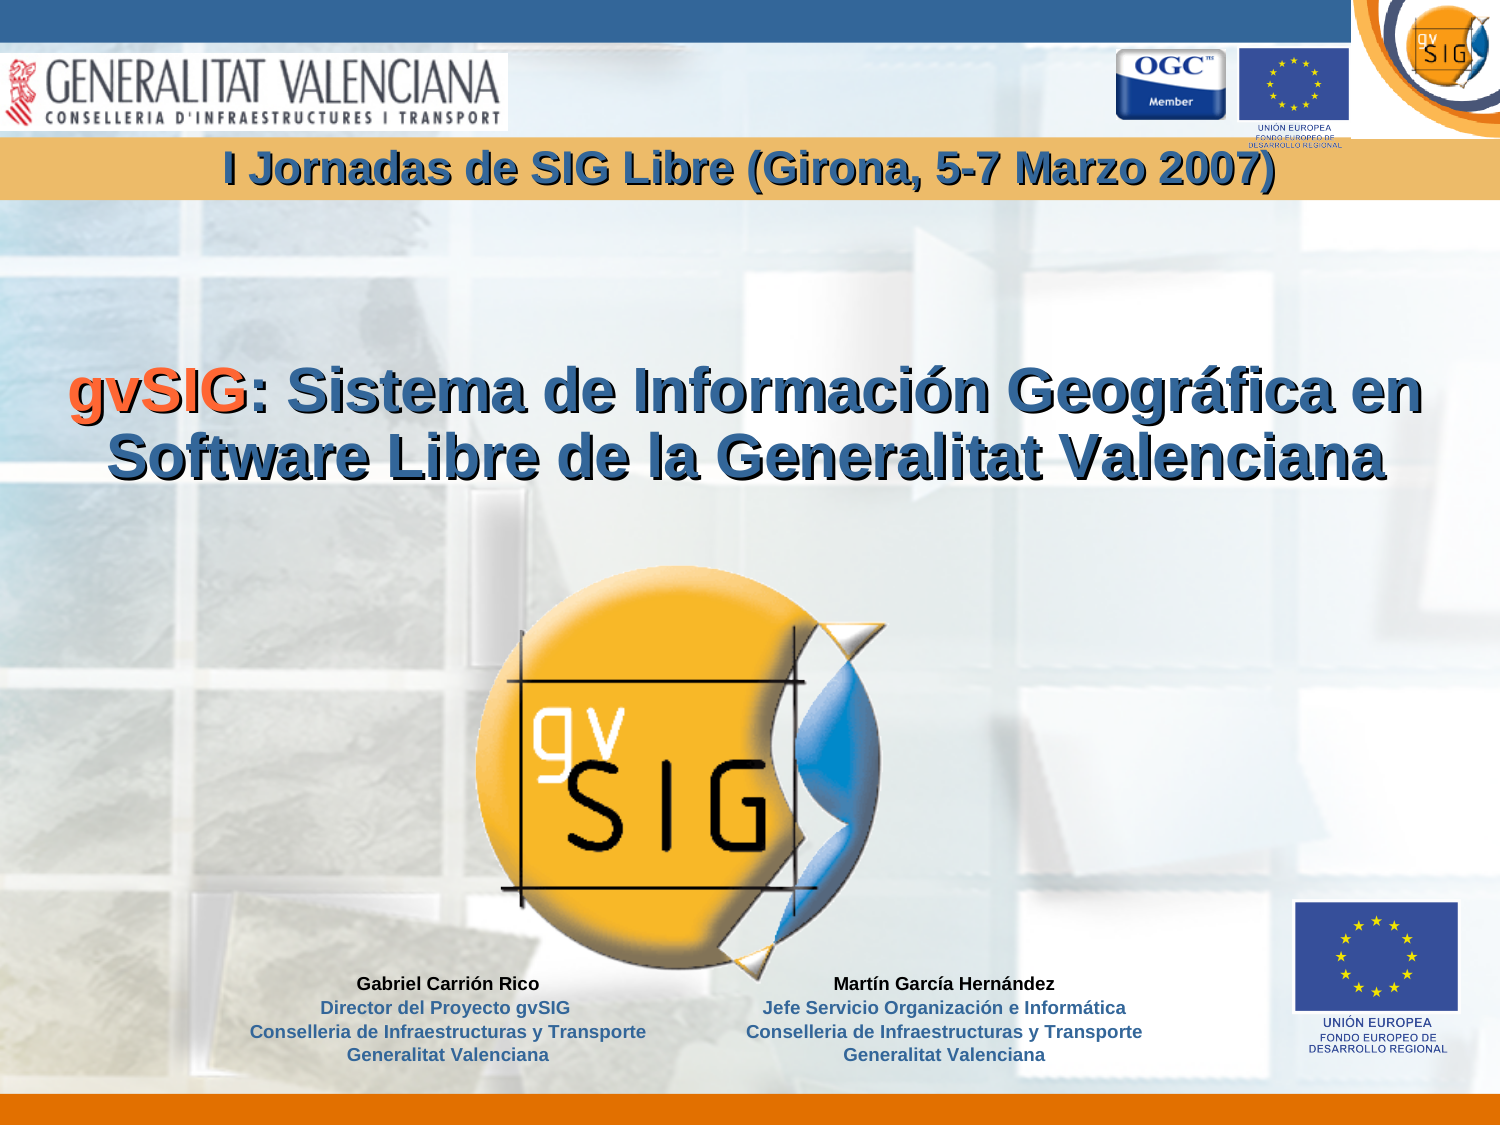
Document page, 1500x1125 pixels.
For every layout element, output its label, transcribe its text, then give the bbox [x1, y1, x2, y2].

picture [1116, 49, 1226, 120]
picture [468, 561, 891, 966]
text_box Martín García Hernández Jefe Servicio Organización e Informática Conselleria de Infraestructuras y Transporte Generalitat Valenciana [699, 966, 1190, 1088]
picture [1237, 0, 1500, 136]
picture [0, 53, 508, 131]
text_box I Jornadas de SIG Libre (Girona, 5-7 Marzo 2007) [0, 136, 1500, 211]
text_box Gabriel Carrión Rico Director del Proyecto gvSIG Conselleria de Infraestructuras y Transporte Generalitat Valenciana [191, 966, 699, 1088]
picture [1292, 899, 1461, 1053]
text_box gvSIG: Sistema de Información Geográfica en Software Libre de la Generalitat Valenciana [52, 349, 1441, 527]
